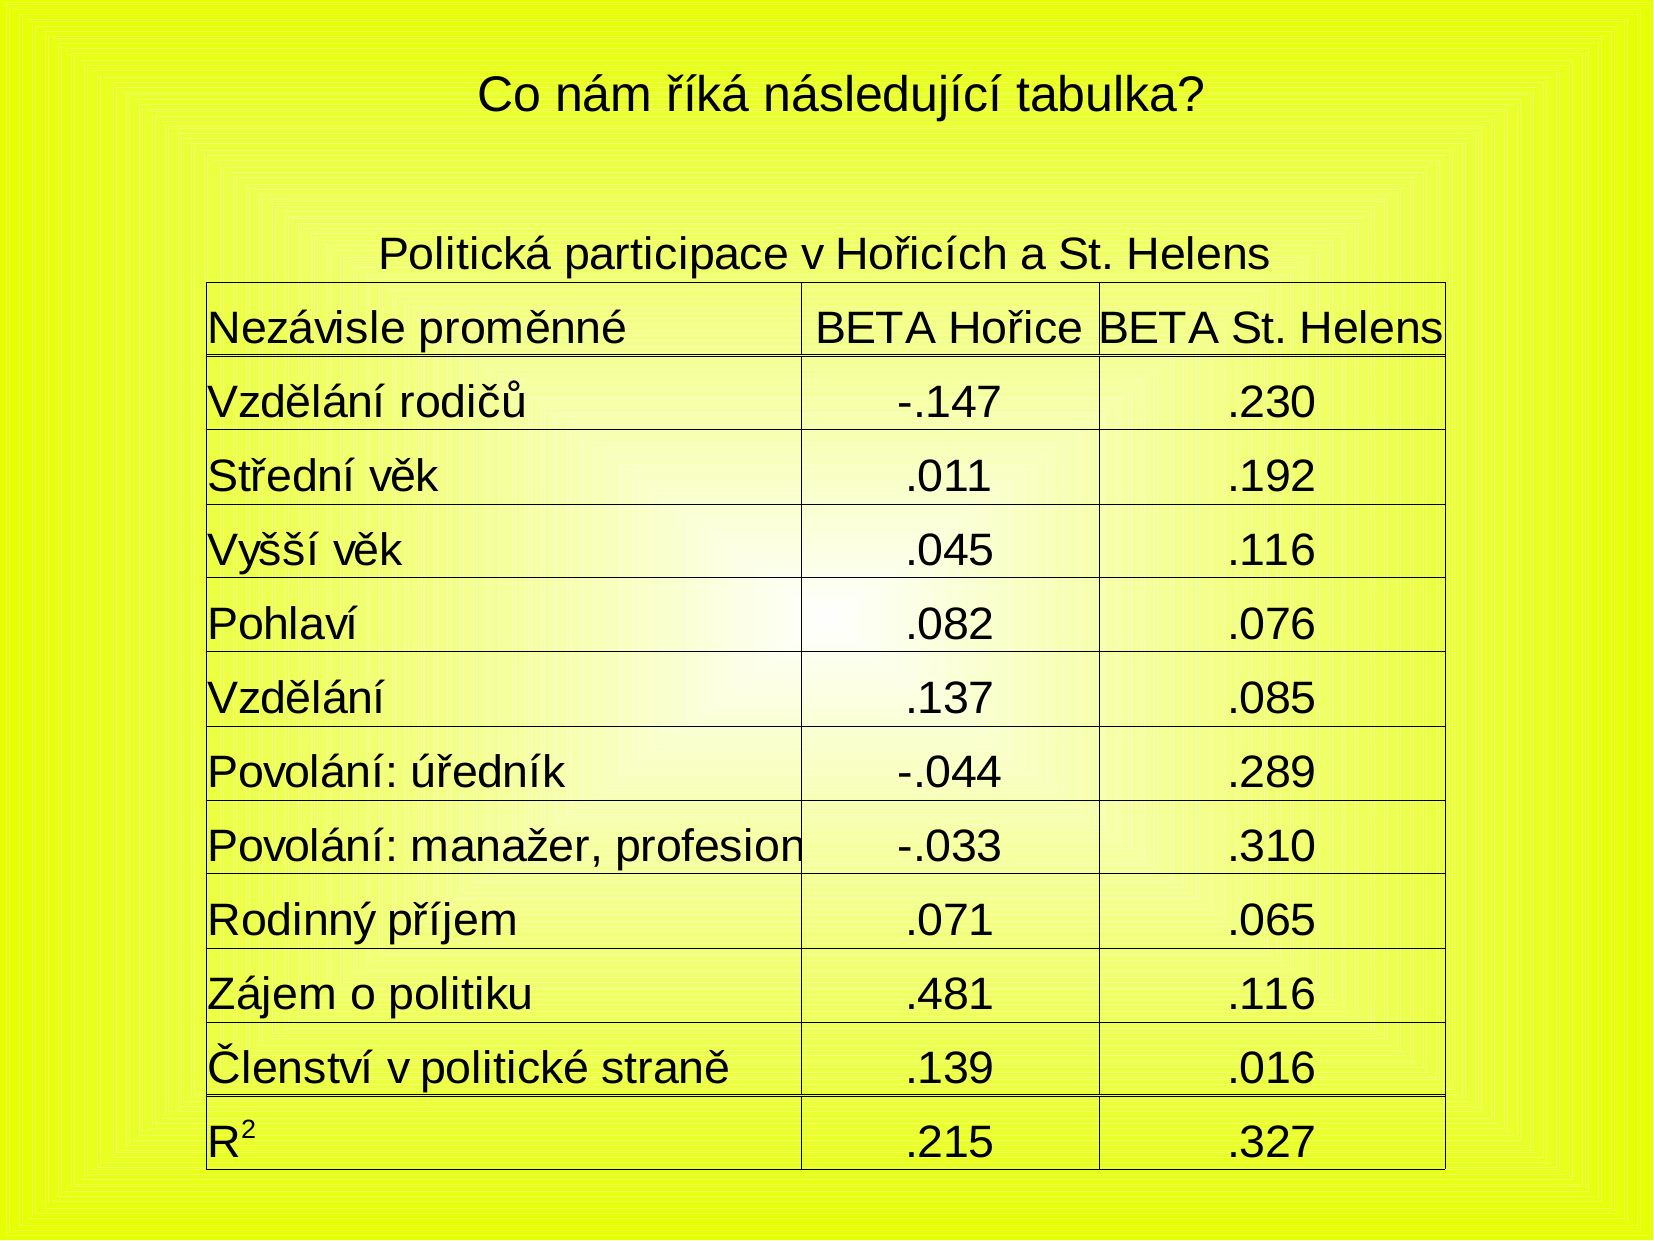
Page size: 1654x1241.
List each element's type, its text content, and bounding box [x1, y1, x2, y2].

chart [205, 207, 1447, 1241]
text_box Co nám říká následující tabulka? [118, 59, 1565, 130]
